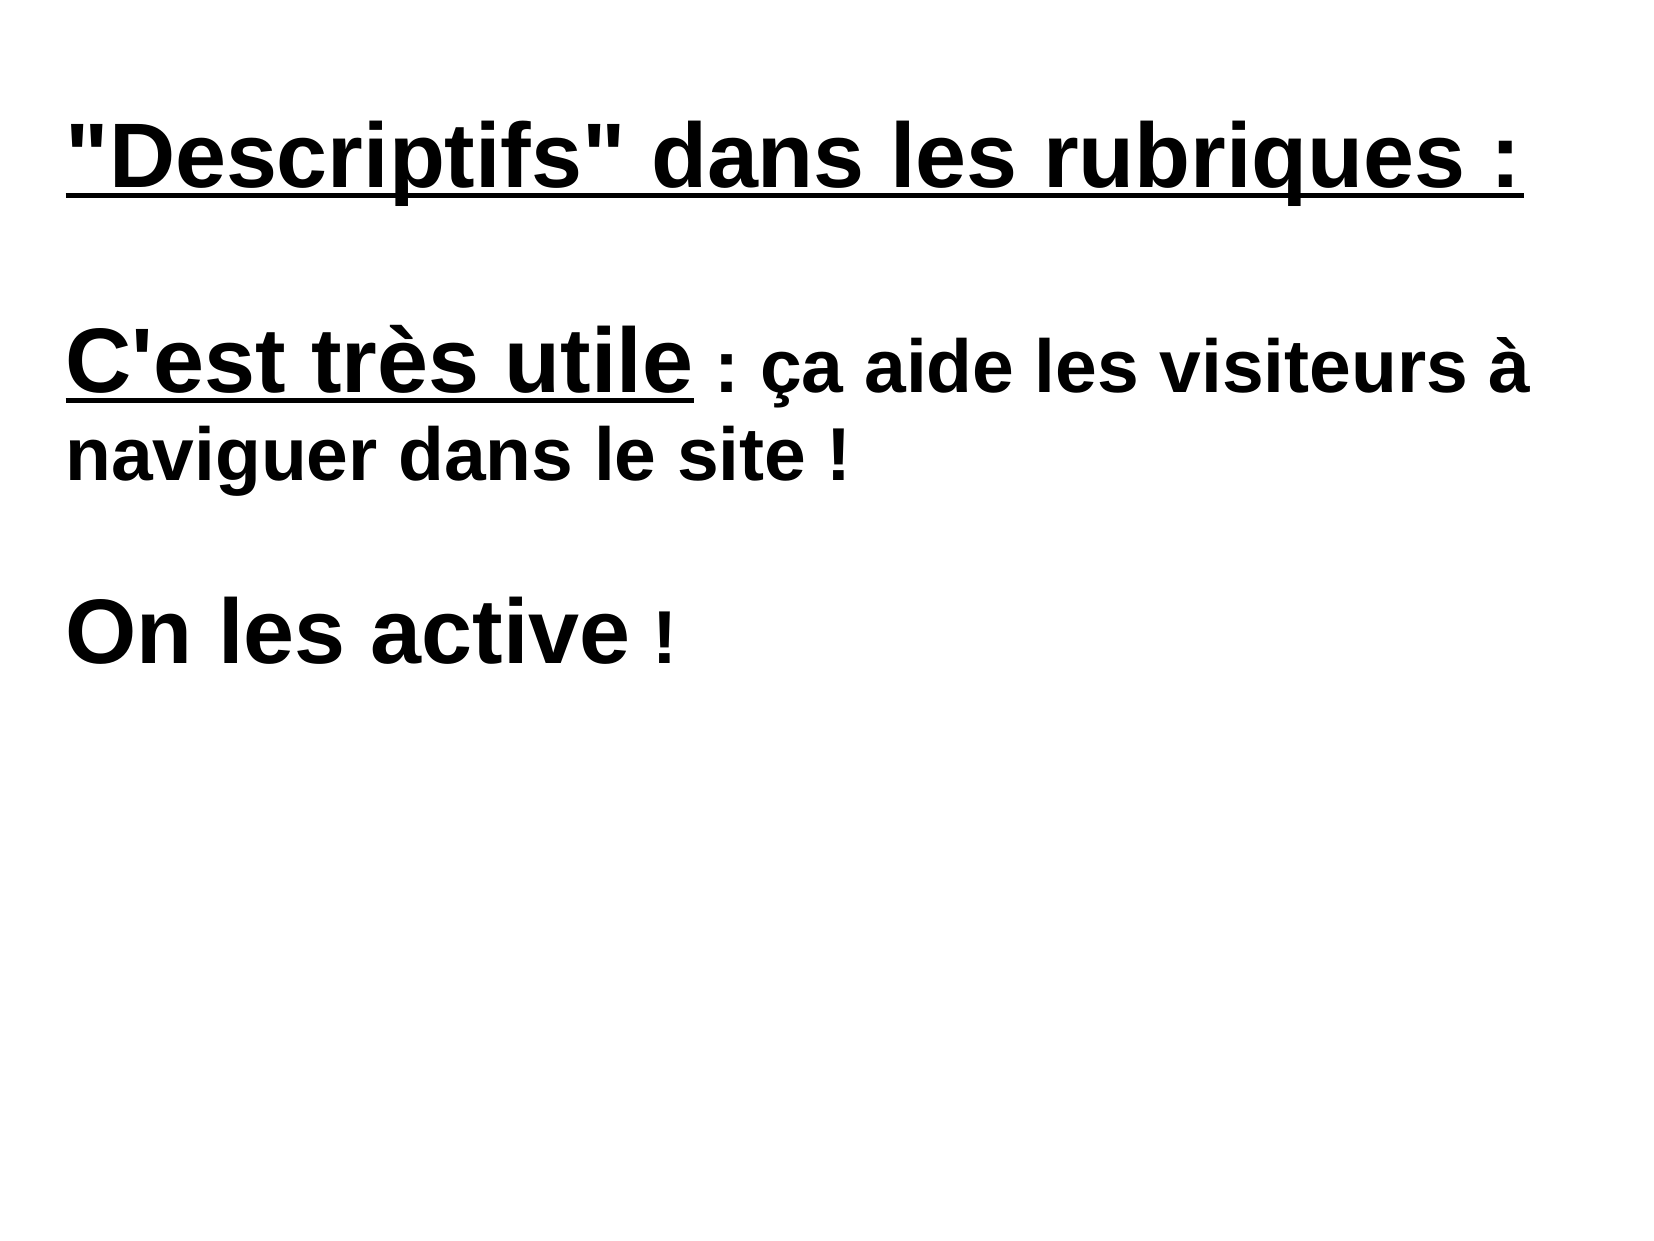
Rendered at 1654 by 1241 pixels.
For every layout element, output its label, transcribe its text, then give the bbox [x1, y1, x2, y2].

text_box "Descriptifs" dans les rubriques : C'est très utile : ça aide les visiteurs à naviguer dans le site ! On les active ! [50, 97, 1577, 775]
